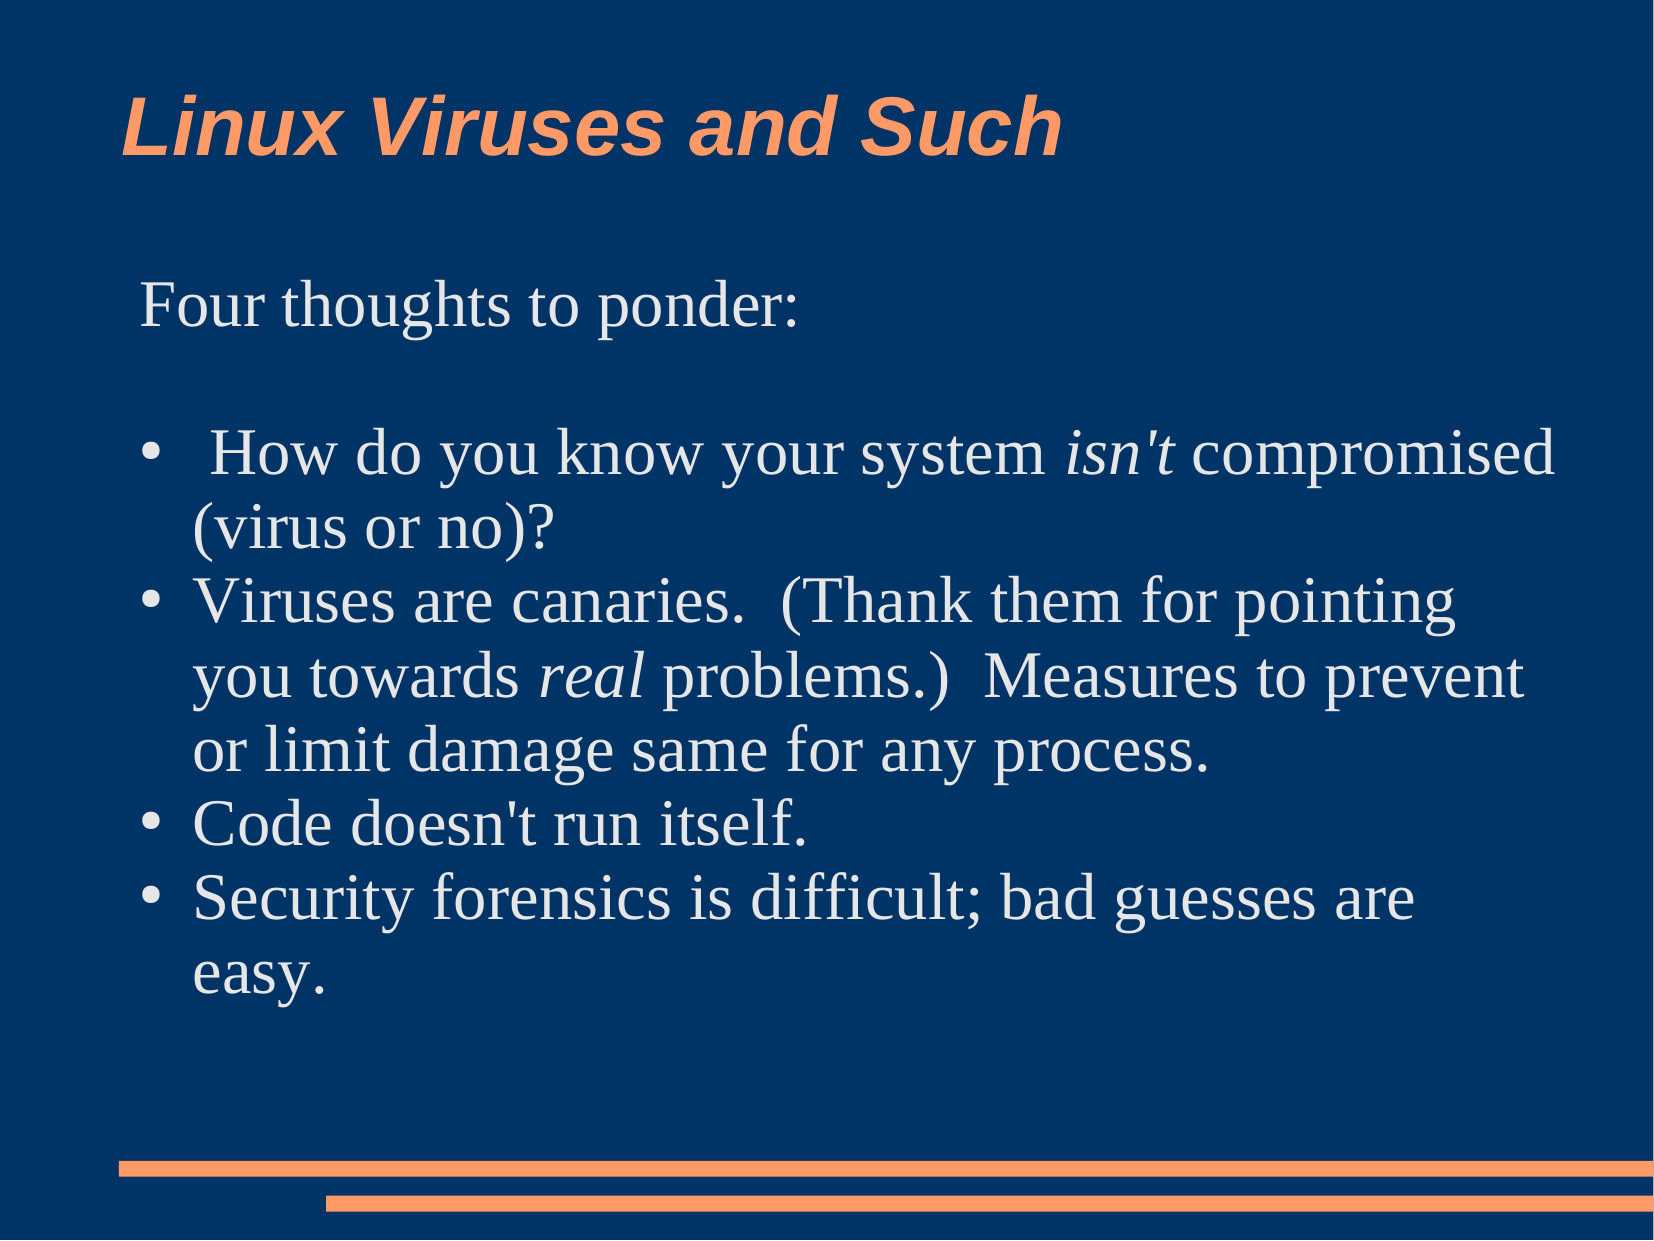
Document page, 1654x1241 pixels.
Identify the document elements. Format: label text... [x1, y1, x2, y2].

title Linux Viruses and Such [121, 46, 1534, 193]
list Four thoughts to ponder: How do you know your system isn't compromised (virus or no)? Viruses are canaries. (Thank them for pointing you towards real problems.) Measures to prevent or limit damage same for any process. Code doesn't run itself. Security forensics is difficult; bad guesses are easy. [121, 193, 1561, 1137]
